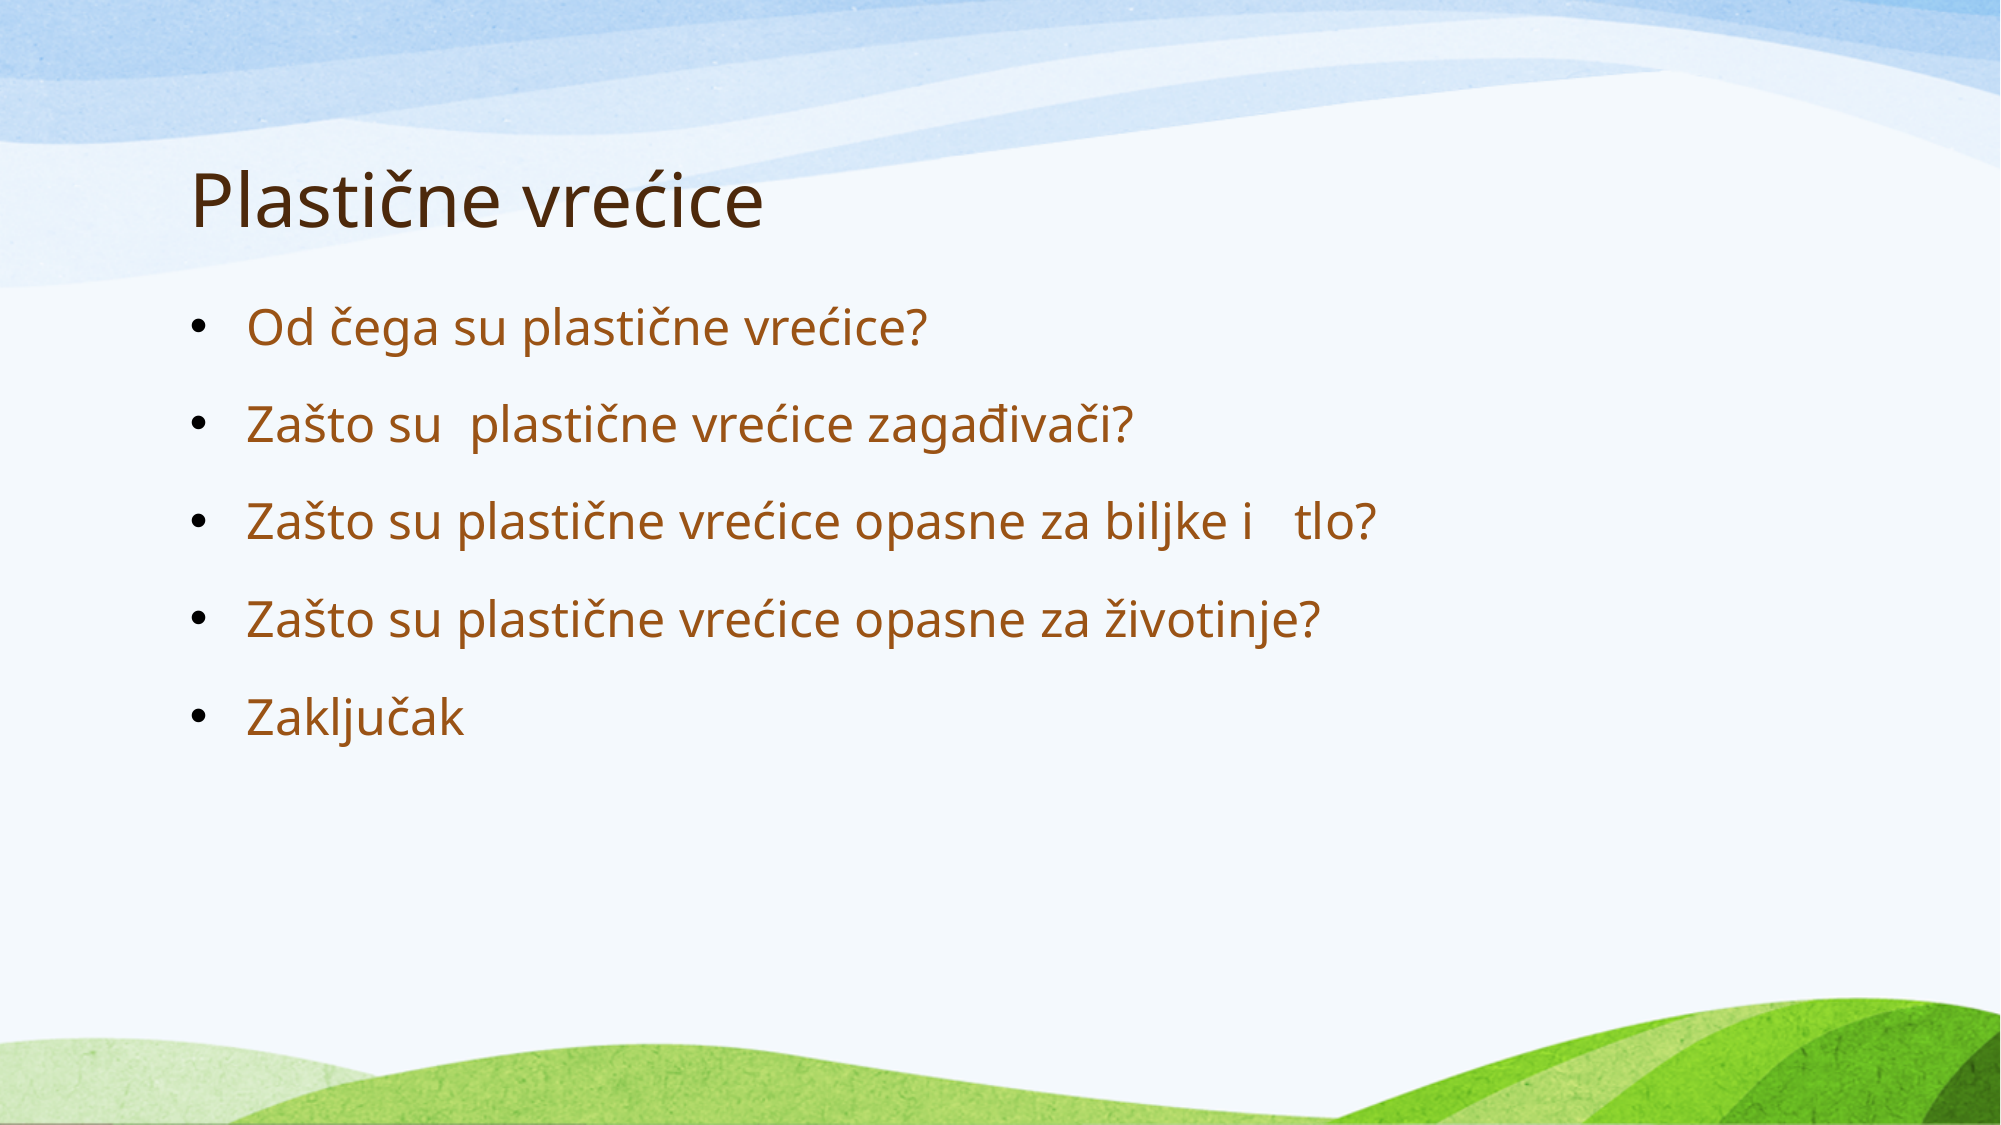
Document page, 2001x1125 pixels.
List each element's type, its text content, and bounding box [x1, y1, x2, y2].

list Od čega su plastične vrećice? Zašto su plastične vrećice zagađivači? Zašto su plastične vrećice opasne za biljke i tlo? Zašto su plastične vrećice opasne za životinje? Zaključak [174, 287, 1825, 982]
title Plastične vrećice [174, 50, 1825, 251]
